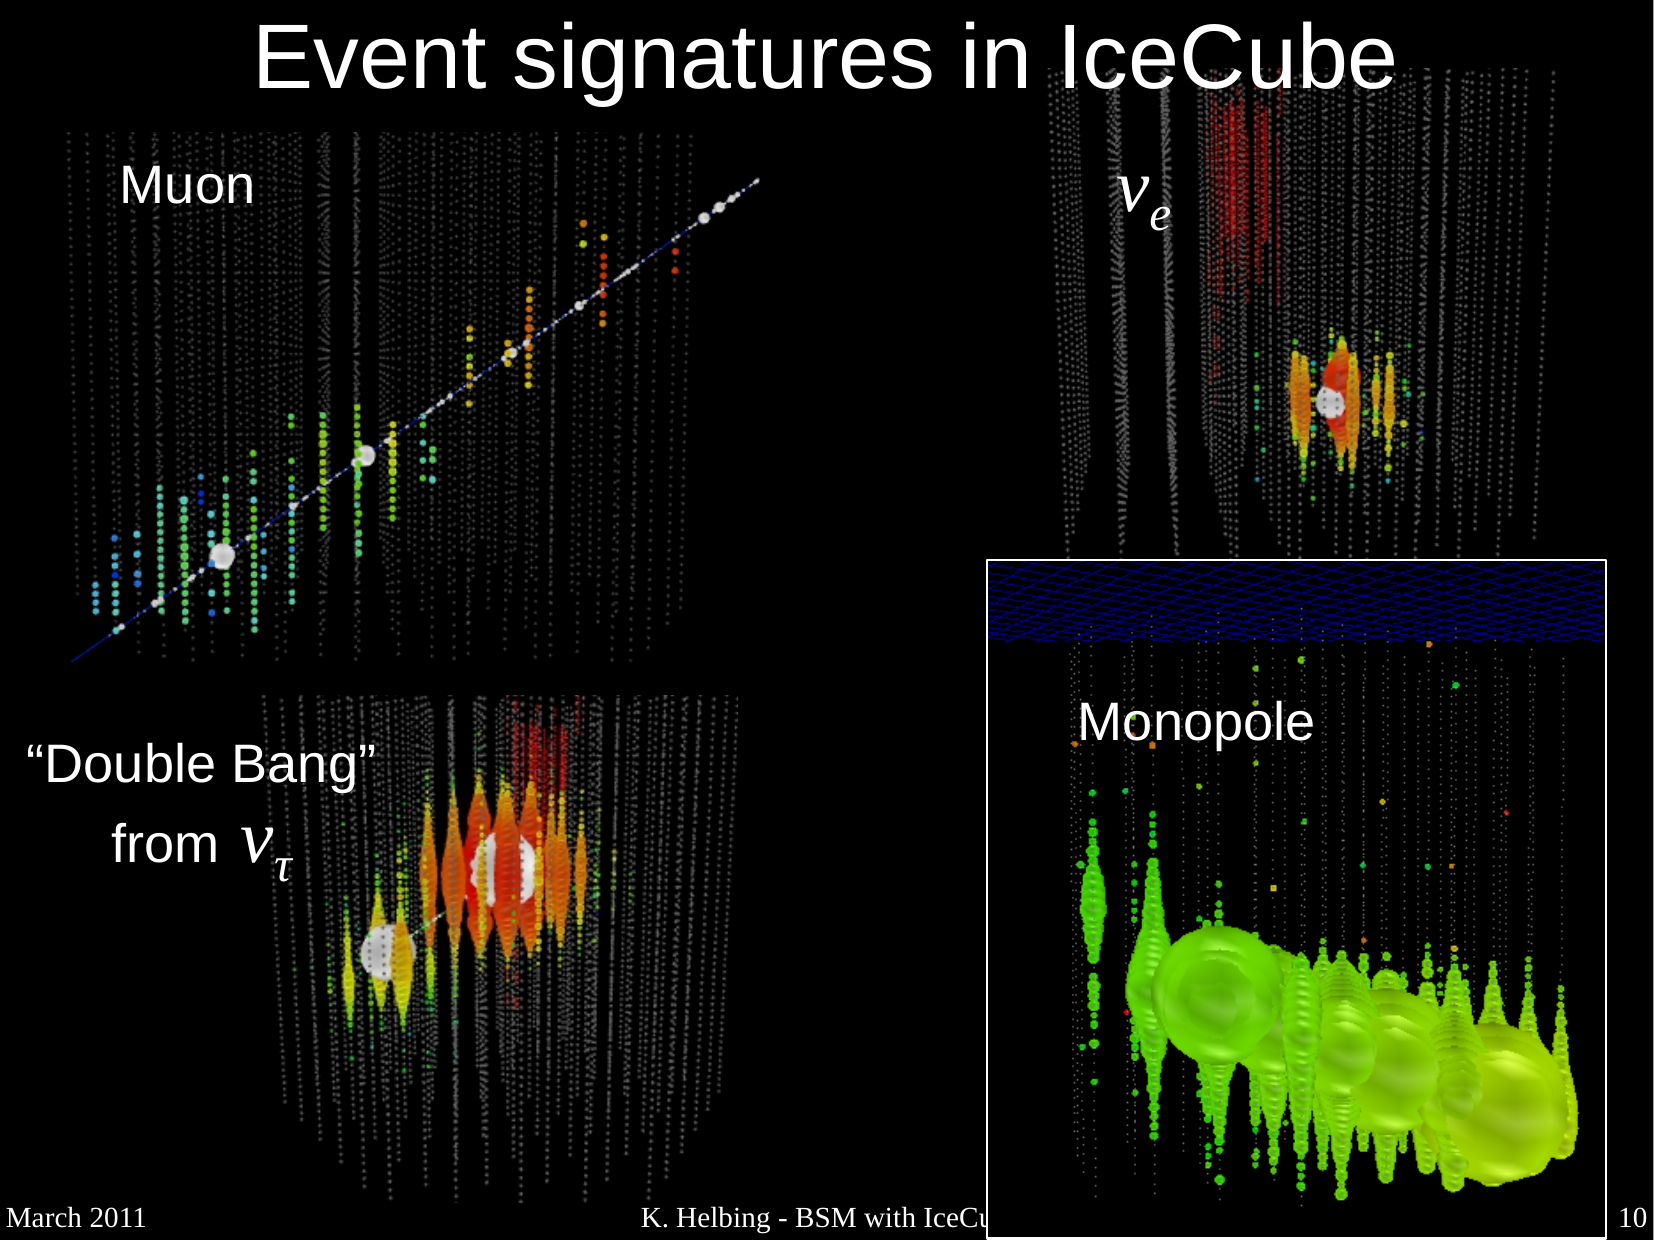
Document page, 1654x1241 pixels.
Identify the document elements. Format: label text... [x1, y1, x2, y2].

picture [35, 132, 760, 662]
text_box νe [1080, 135, 1187, 249]
text_box “Double Bang” from ντ [11, 726, 392, 900]
picture [987, 561, 1605, 1238]
picture [1033, 68, 1597, 559]
text_box Monopole [1062, 683, 1332, 759]
picture [233, 695, 739, 1203]
title Event signatures in IceCube [82, 5, 1571, 109]
